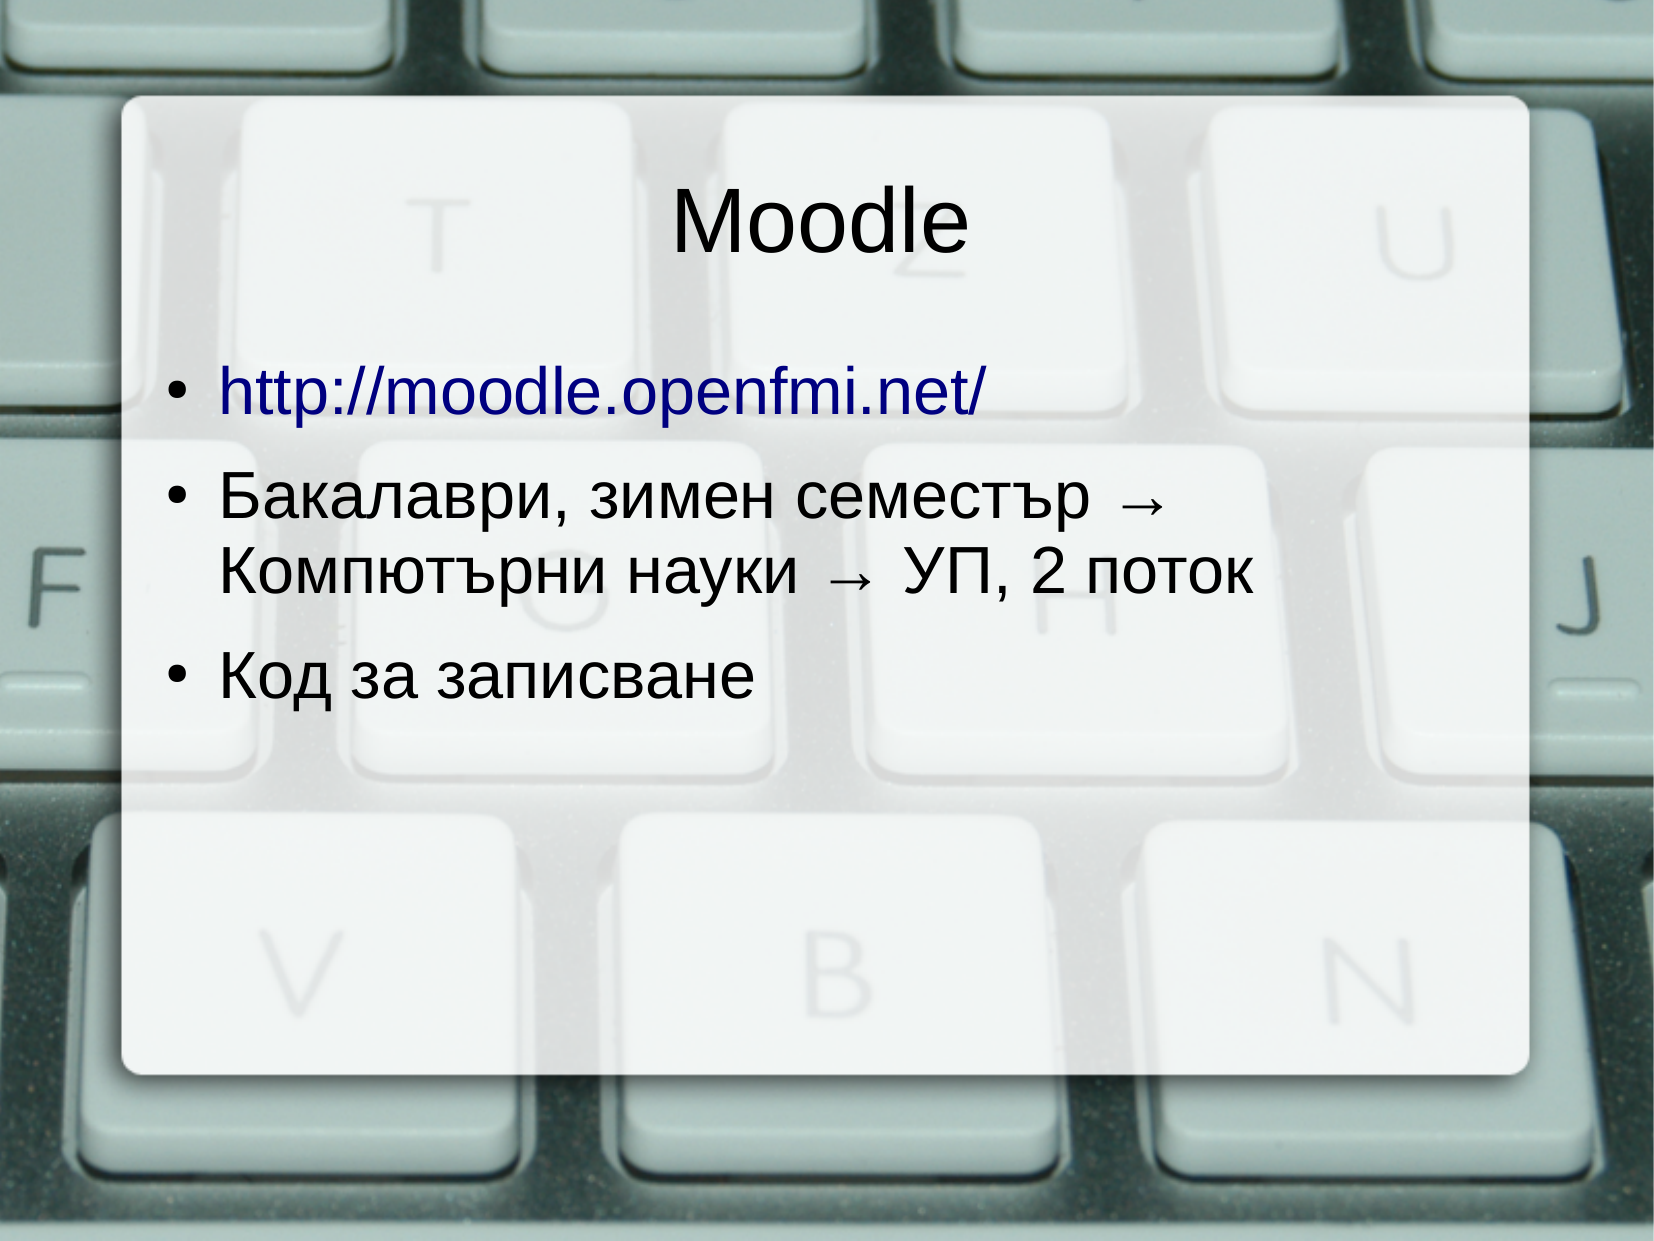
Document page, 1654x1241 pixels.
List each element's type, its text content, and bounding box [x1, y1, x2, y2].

list http://moodle.openfmi.net/ Бакалаври, зимен семестър → Компютърни науки → УП, 2 поток Код за записване [147, 354, 1506, 1074]
title Moodle [135, 117, 1506, 325]
picture [0, 0, 1654, 1241]
